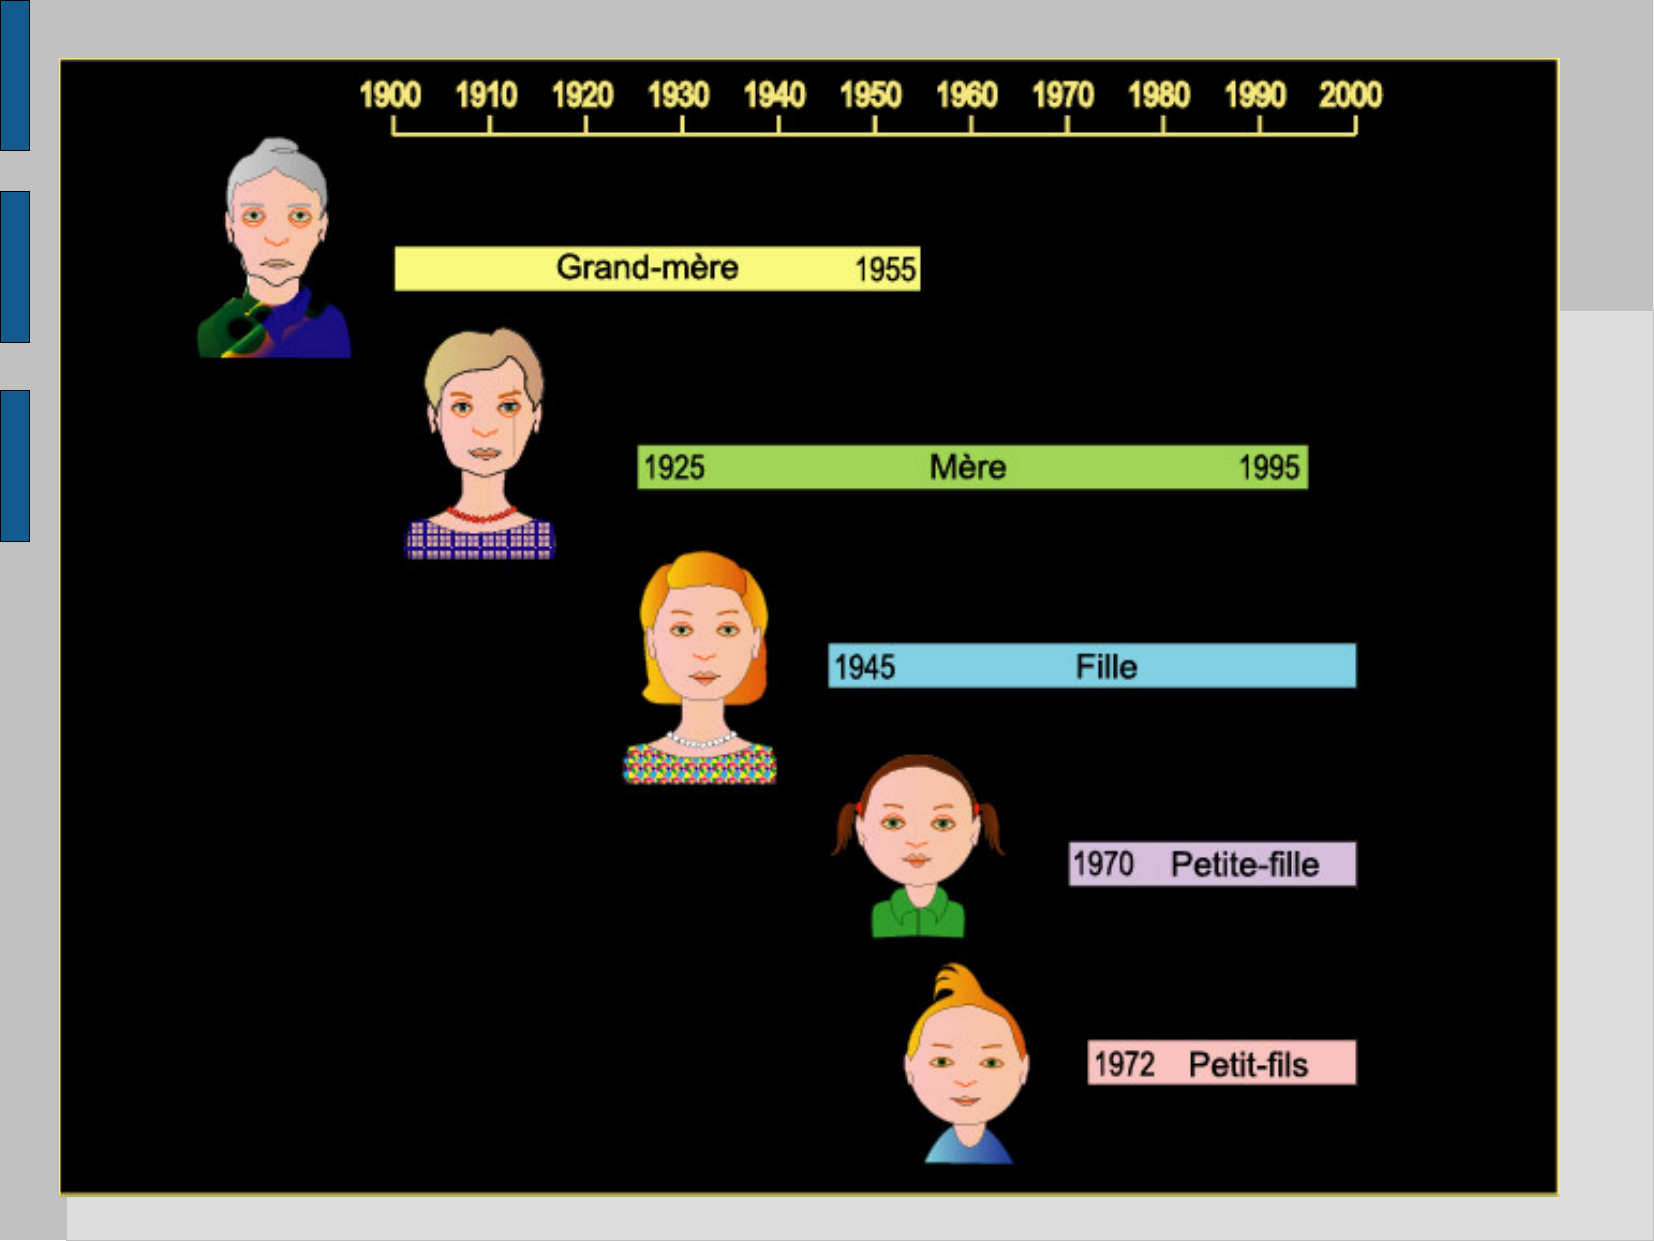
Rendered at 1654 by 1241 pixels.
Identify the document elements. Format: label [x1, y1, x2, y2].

picture [59, 58, 1560, 1198]
